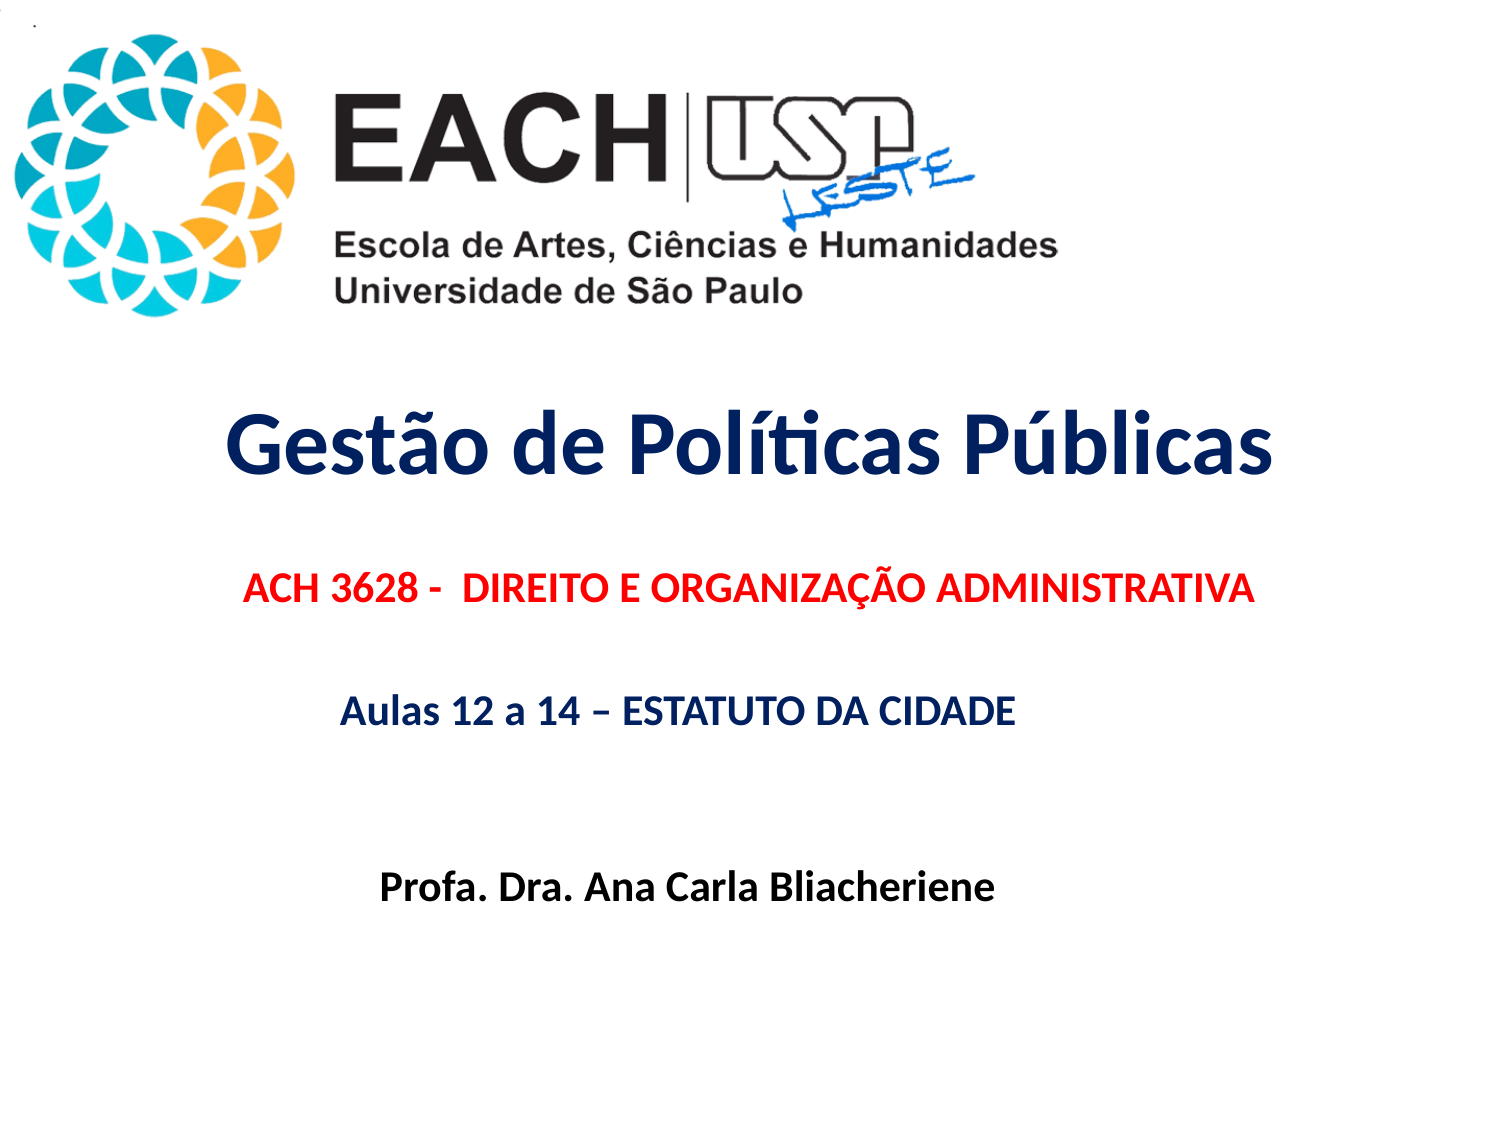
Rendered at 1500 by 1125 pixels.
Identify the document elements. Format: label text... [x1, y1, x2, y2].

subtitle ACH 3628 - DIREITO E ORGANIZAÇÃO ADMINISTRATIVA Aulas 12 a 14 – ESTATUTO DA CIDADE Profa. Dra. Ana Carla Bliacheriene [225, 550, 1275, 925]
picture [0, 0, 1153, 397]
title Gestão de Políticas Públicas [112, 349, 1388, 528]
